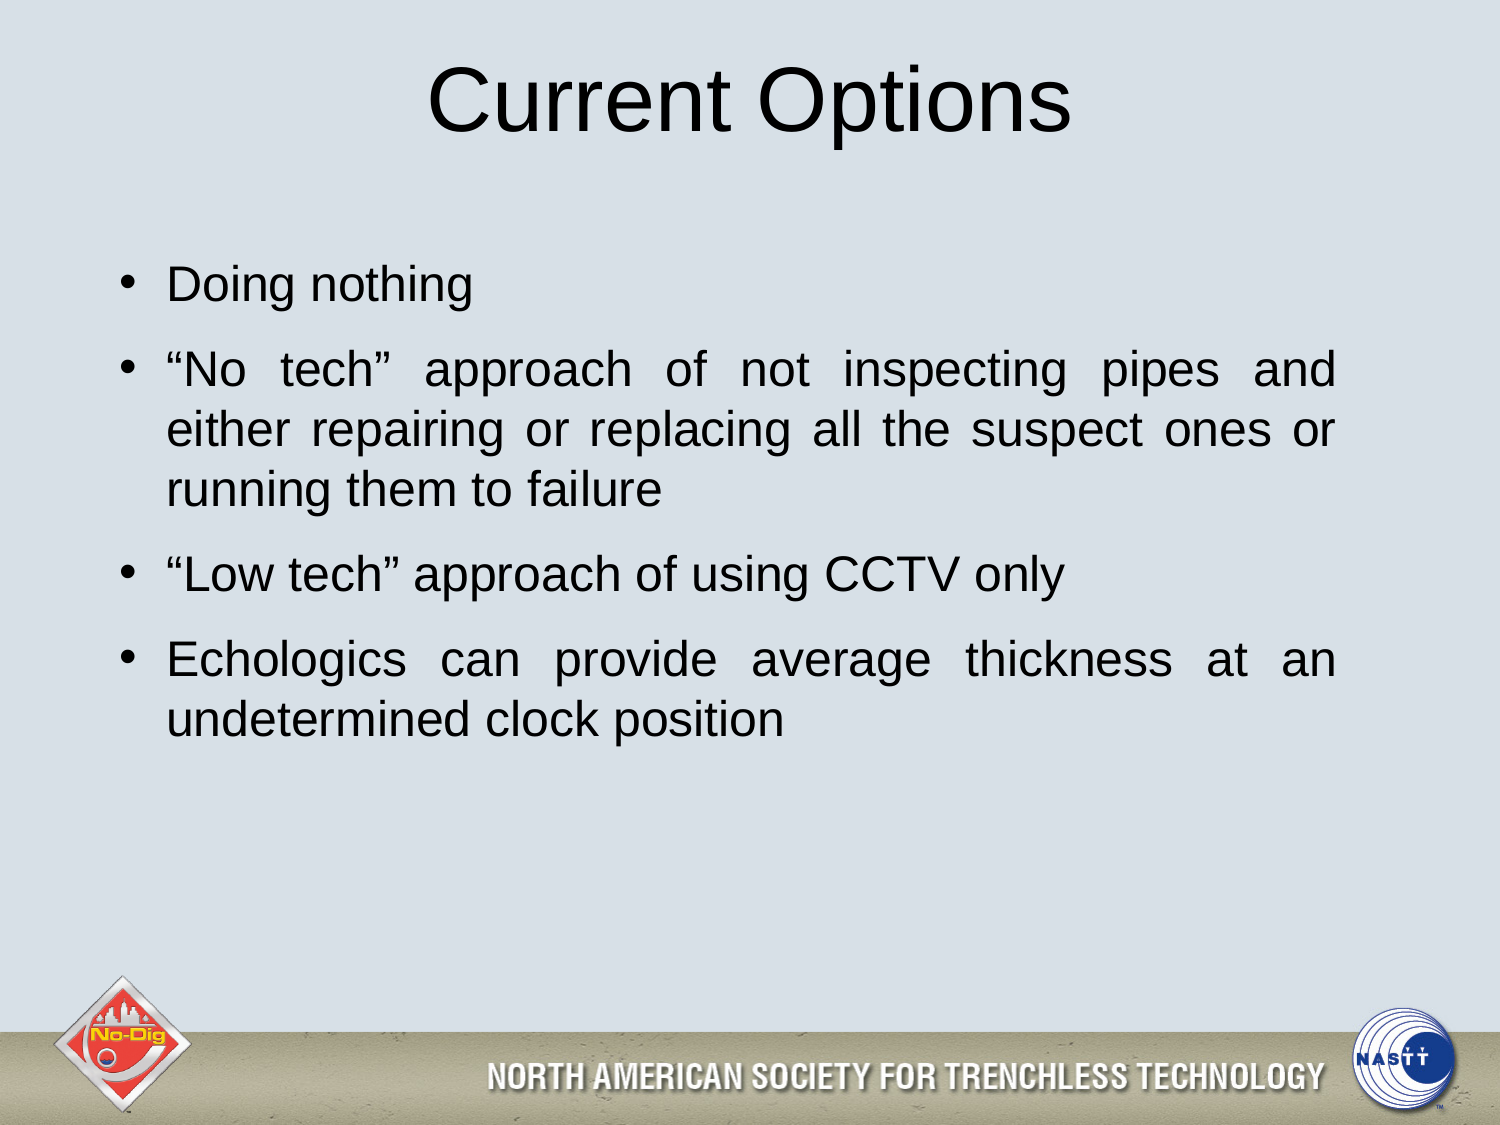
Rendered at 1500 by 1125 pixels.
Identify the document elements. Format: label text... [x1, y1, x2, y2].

picture [0, 0, 1500, 1125]
text_box Doing nothing “No tech” approach of not inspecting pipes and either repairing or replacing all the suspect ones or running them to failure “Low tech” approach of using CCTV only Echologics can provide average thickness at an undetermined clock position [29, 243, 1353, 1059]
text_box Current Options [74, 0, 1425, 189]
